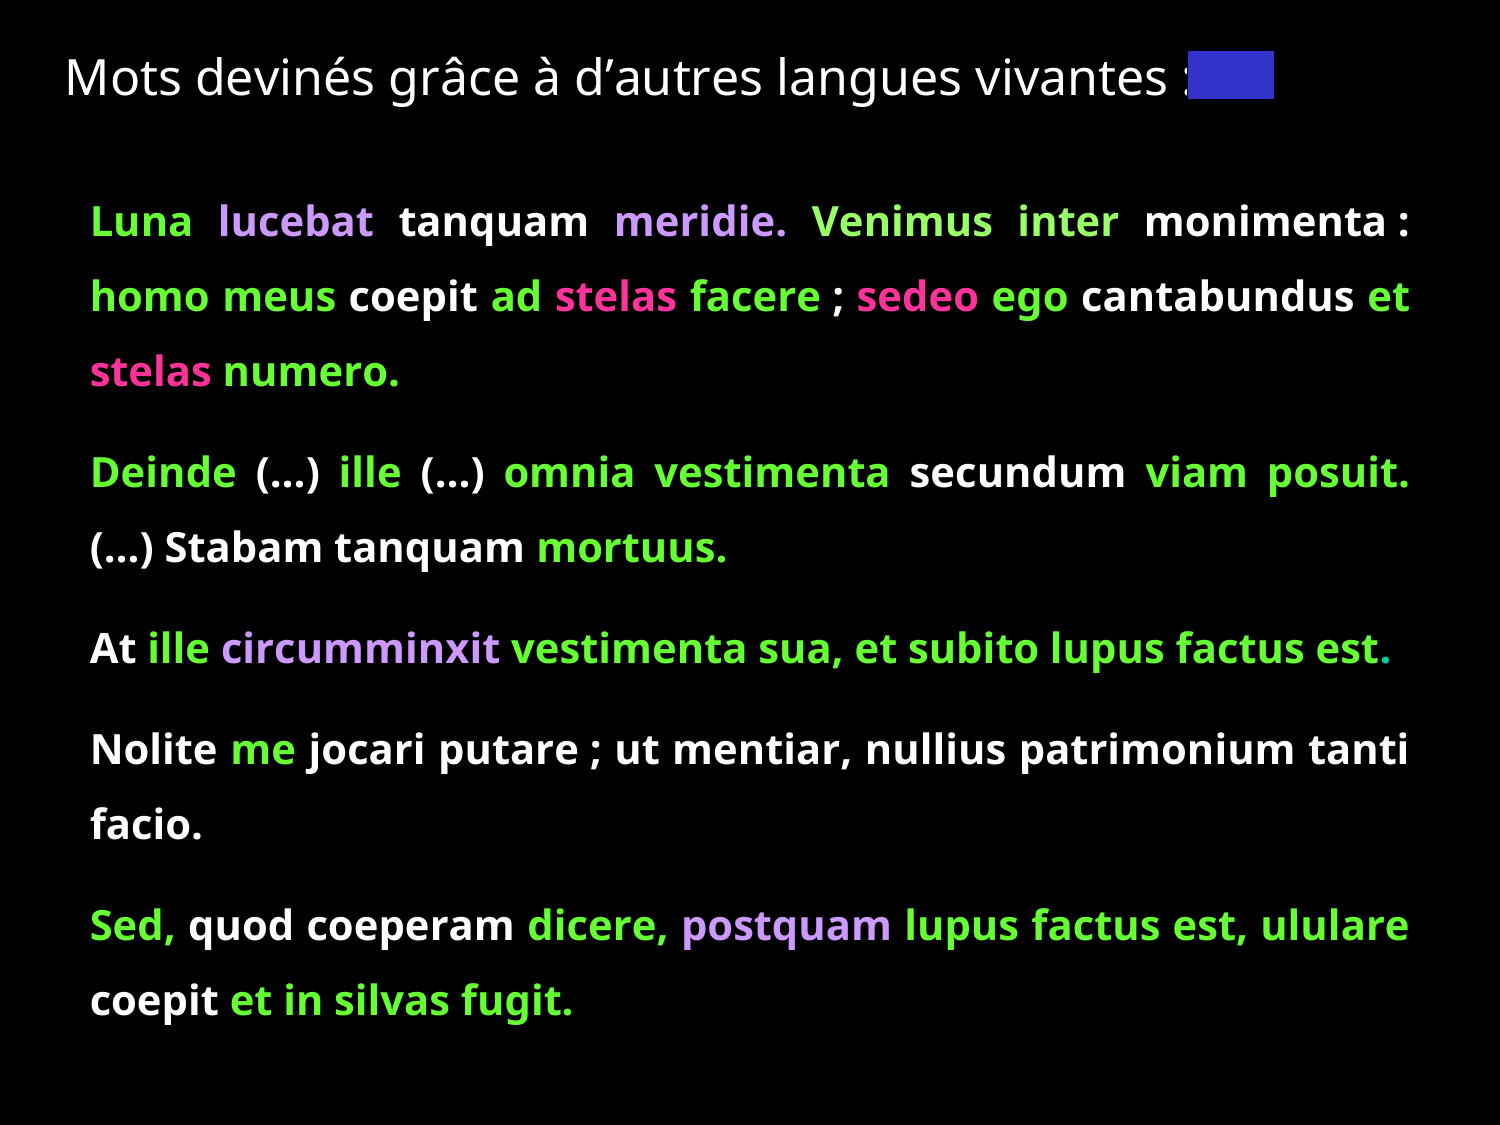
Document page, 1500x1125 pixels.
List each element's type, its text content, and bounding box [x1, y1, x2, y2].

text_box Luna lucebat tanquam meridie. Venimus inter monimenta : homo meus coepit ad stelas facere ; sedeo ego cantabundus et stelas numero. Deinde (…) ille (…) omnia vestimenta secundum viam posuit. (…) Stabam tanquam mortuus. At ille circumminxit vestimenta sua, et subito lupus factus est. Nolite me jocari putare ; ut mentiar, nullius patrimonium tanti facio. Sed, quod coeperam dicere, postquam lupus factus est, ululare coepit et in silvas fugit. [75, 162, 1426, 1032]
text_box Mots devinés grâce à d’autres langues vivantes : [49, 37, 1288, 113]
text_box [1187, 50, 1276, 100]
